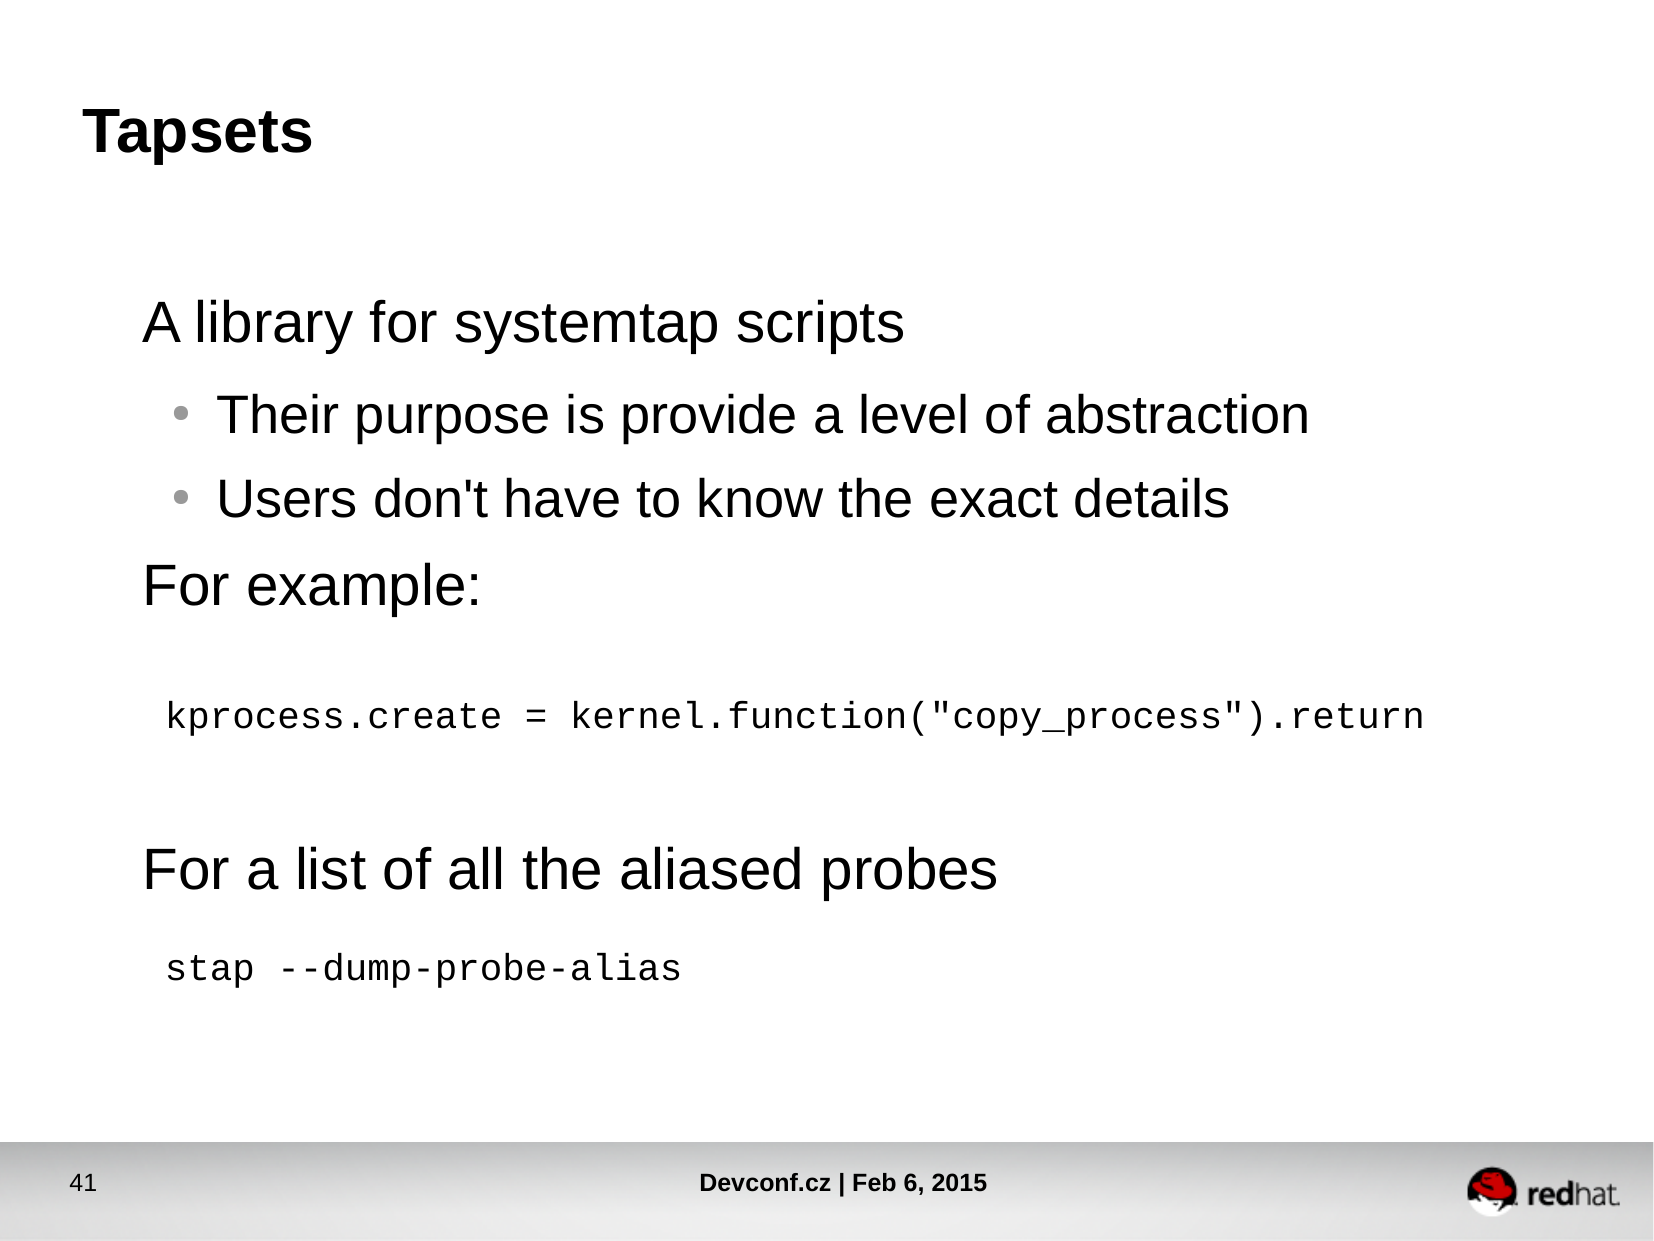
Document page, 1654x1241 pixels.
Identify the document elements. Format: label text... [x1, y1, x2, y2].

text_box stap --dump-probe-alias [150, 941, 895, 1000]
text_box kprocess.create = kernel.function("copy_process").return [150, 690, 1448, 748]
list A library for systemtap scripts Their purpose is provide a level of abstraction Users don't have to know the exact details For example: For a list of all the aliased probes [82, 290, 1571, 997]
picture [0, 1142, 1654, 1241]
title Tapsets [82, 37, 1571, 226]
